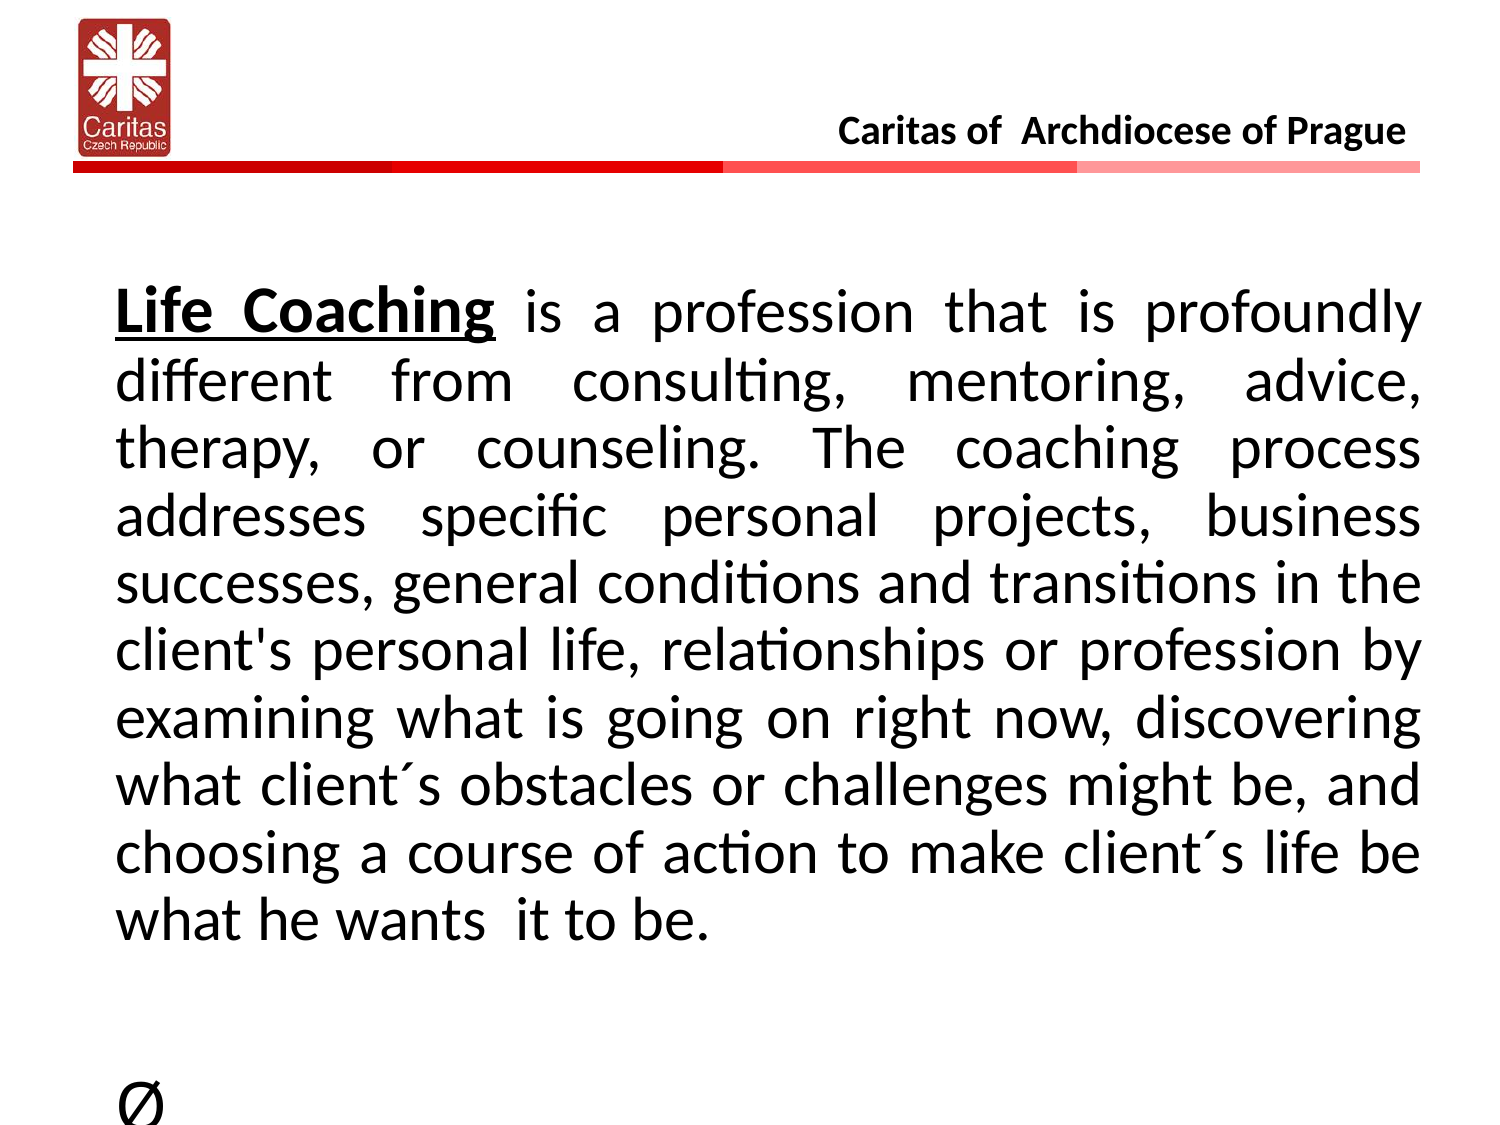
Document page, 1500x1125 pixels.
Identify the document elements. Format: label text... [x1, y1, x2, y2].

title Caritas of Archdiocese of Prague [253, 88, 1459, 191]
text_box [73, 161, 1420, 173]
picture [74, 17, 174, 160]
text_box Life Coaching is a profession that is profoundly different from consulting, mentoring, advice, therapy, or counseling. The coaching process addresses specific personal projects, business successes, general conditions and transitions in the client's personal life, relationships or profession by examining what is going on right now, discovering what client´s obstacles or challenges might be, and choosing a course of action to make client´s life be what he wants it to be. [100, 268, 1450, 1059]
